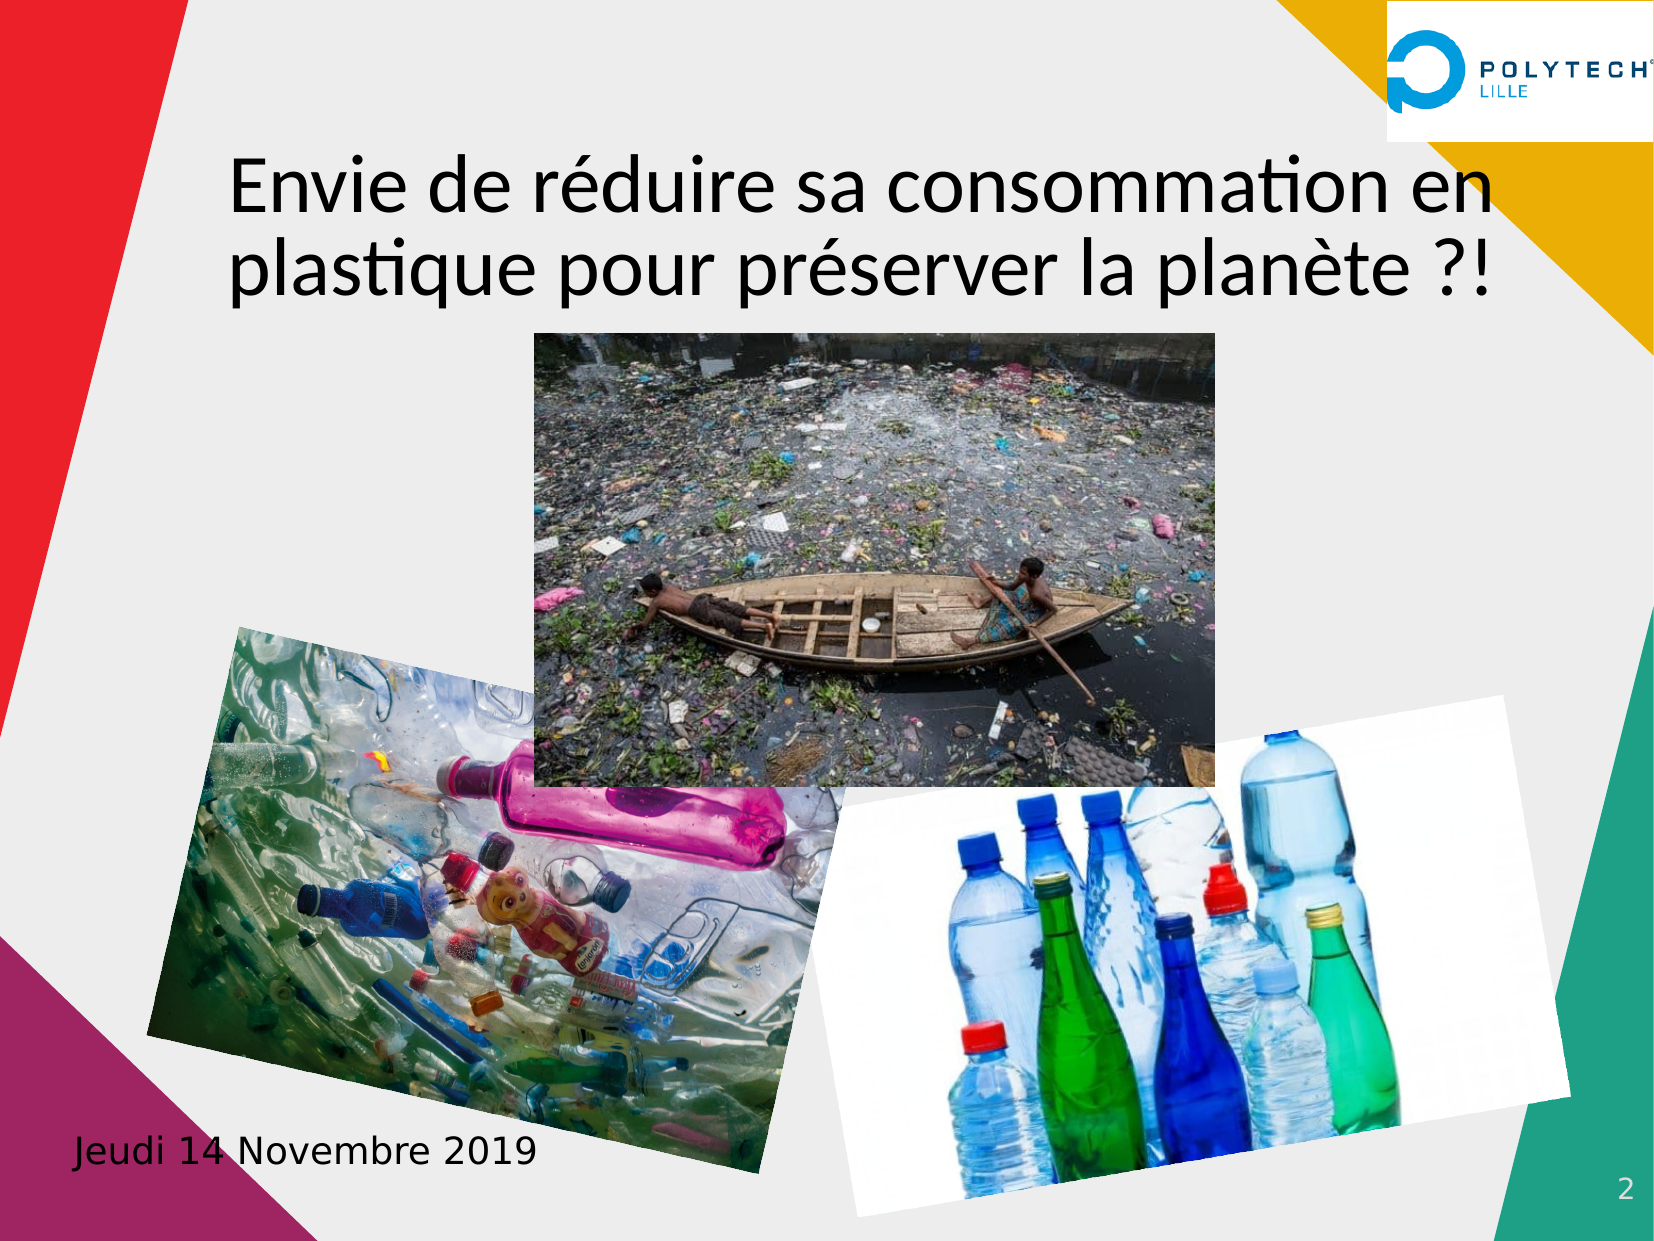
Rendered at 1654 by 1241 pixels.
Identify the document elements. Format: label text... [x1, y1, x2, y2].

list Envie de réduire sa consommation en plastique pour préserver la planète ?! [114, 149, 1539, 881]
picture [1387, 1, 1654, 142]
text_box Jeudi 14 Novembre 2019 [59, 1122, 554, 1182]
picture [1387, 46, 1449, 93]
picture [146, 881, 1571, 1217]
